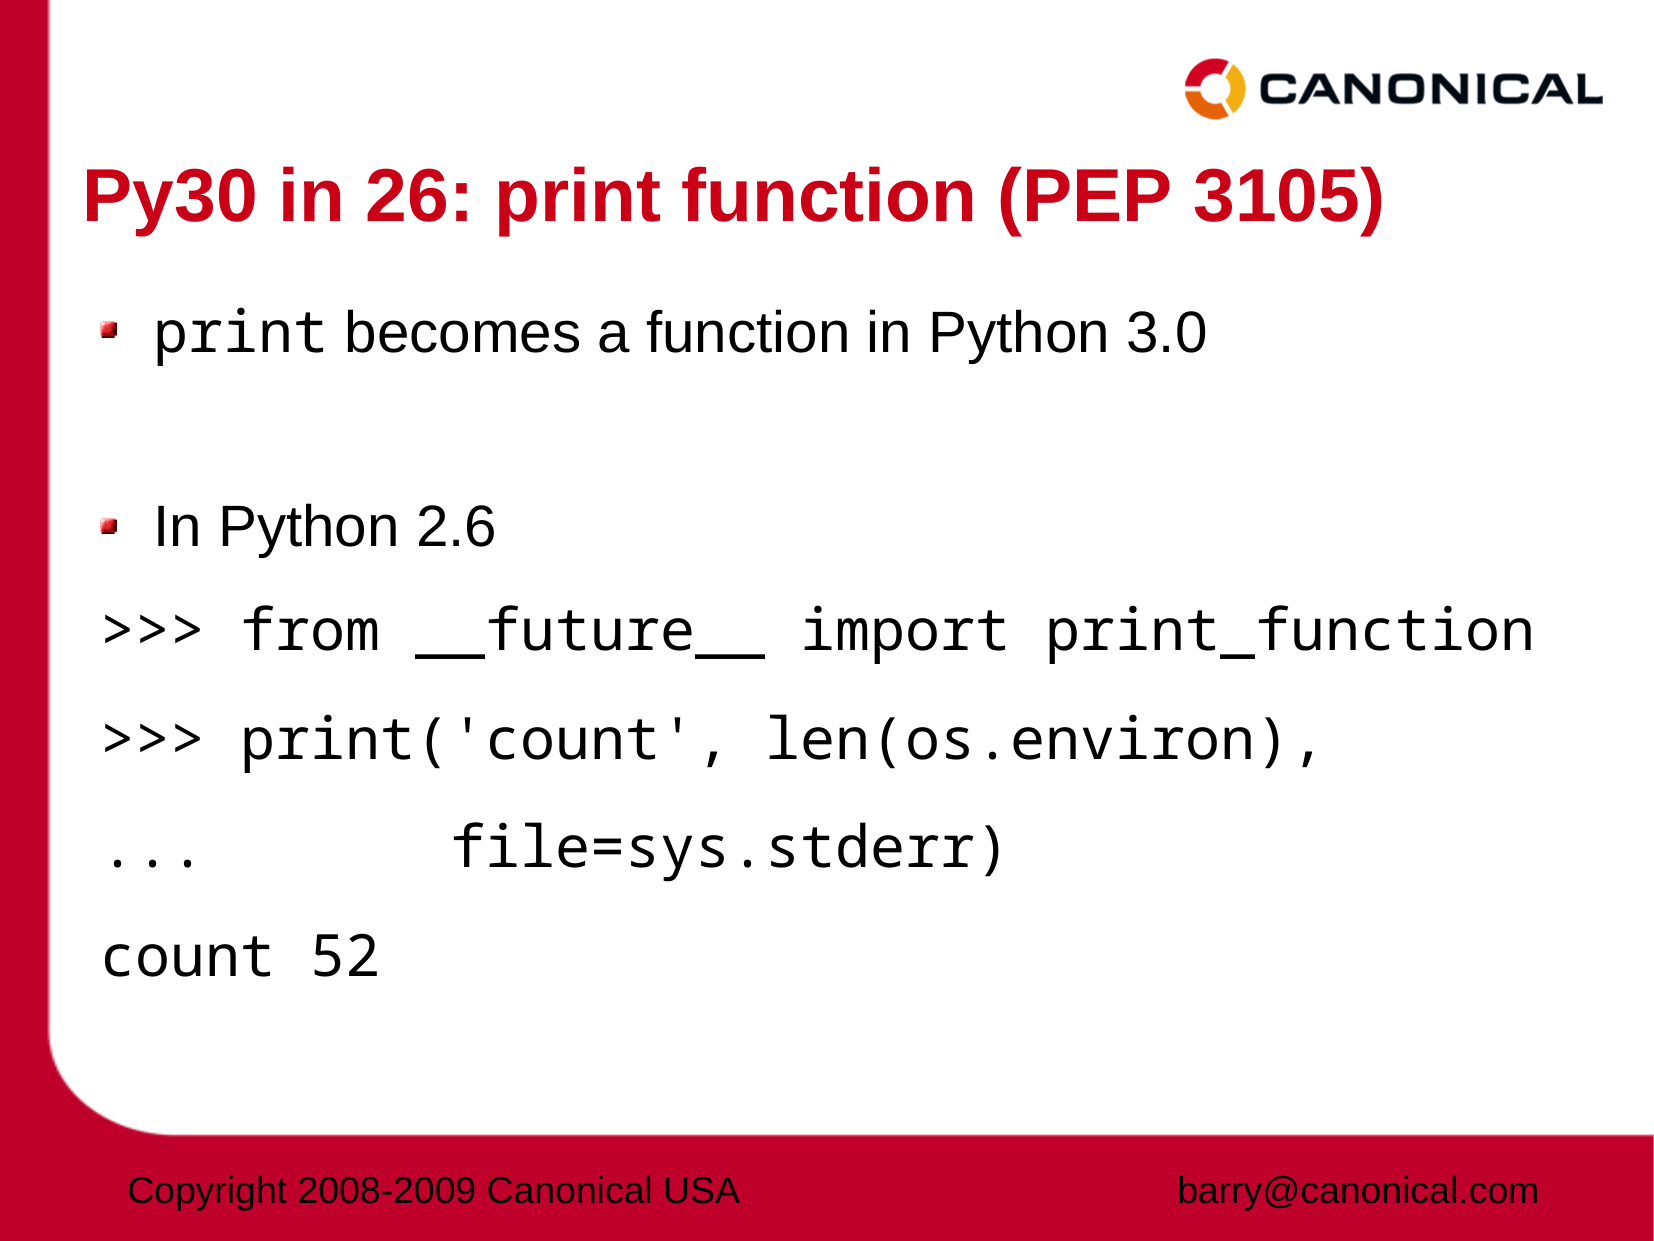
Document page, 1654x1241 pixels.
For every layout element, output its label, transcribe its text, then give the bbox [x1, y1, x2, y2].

title Py30 in 26: print function (PEP 3105) [82, 104, 1571, 287]
list print becomes a function in Python 3.0 In Python 2.6 >>> from __future__ import print_function >>> print('count', len(os.environ), ... file=sys.stderr) count 52 [82, 290, 1571, 1094]
picture [0, 0, 1654, 1241]
